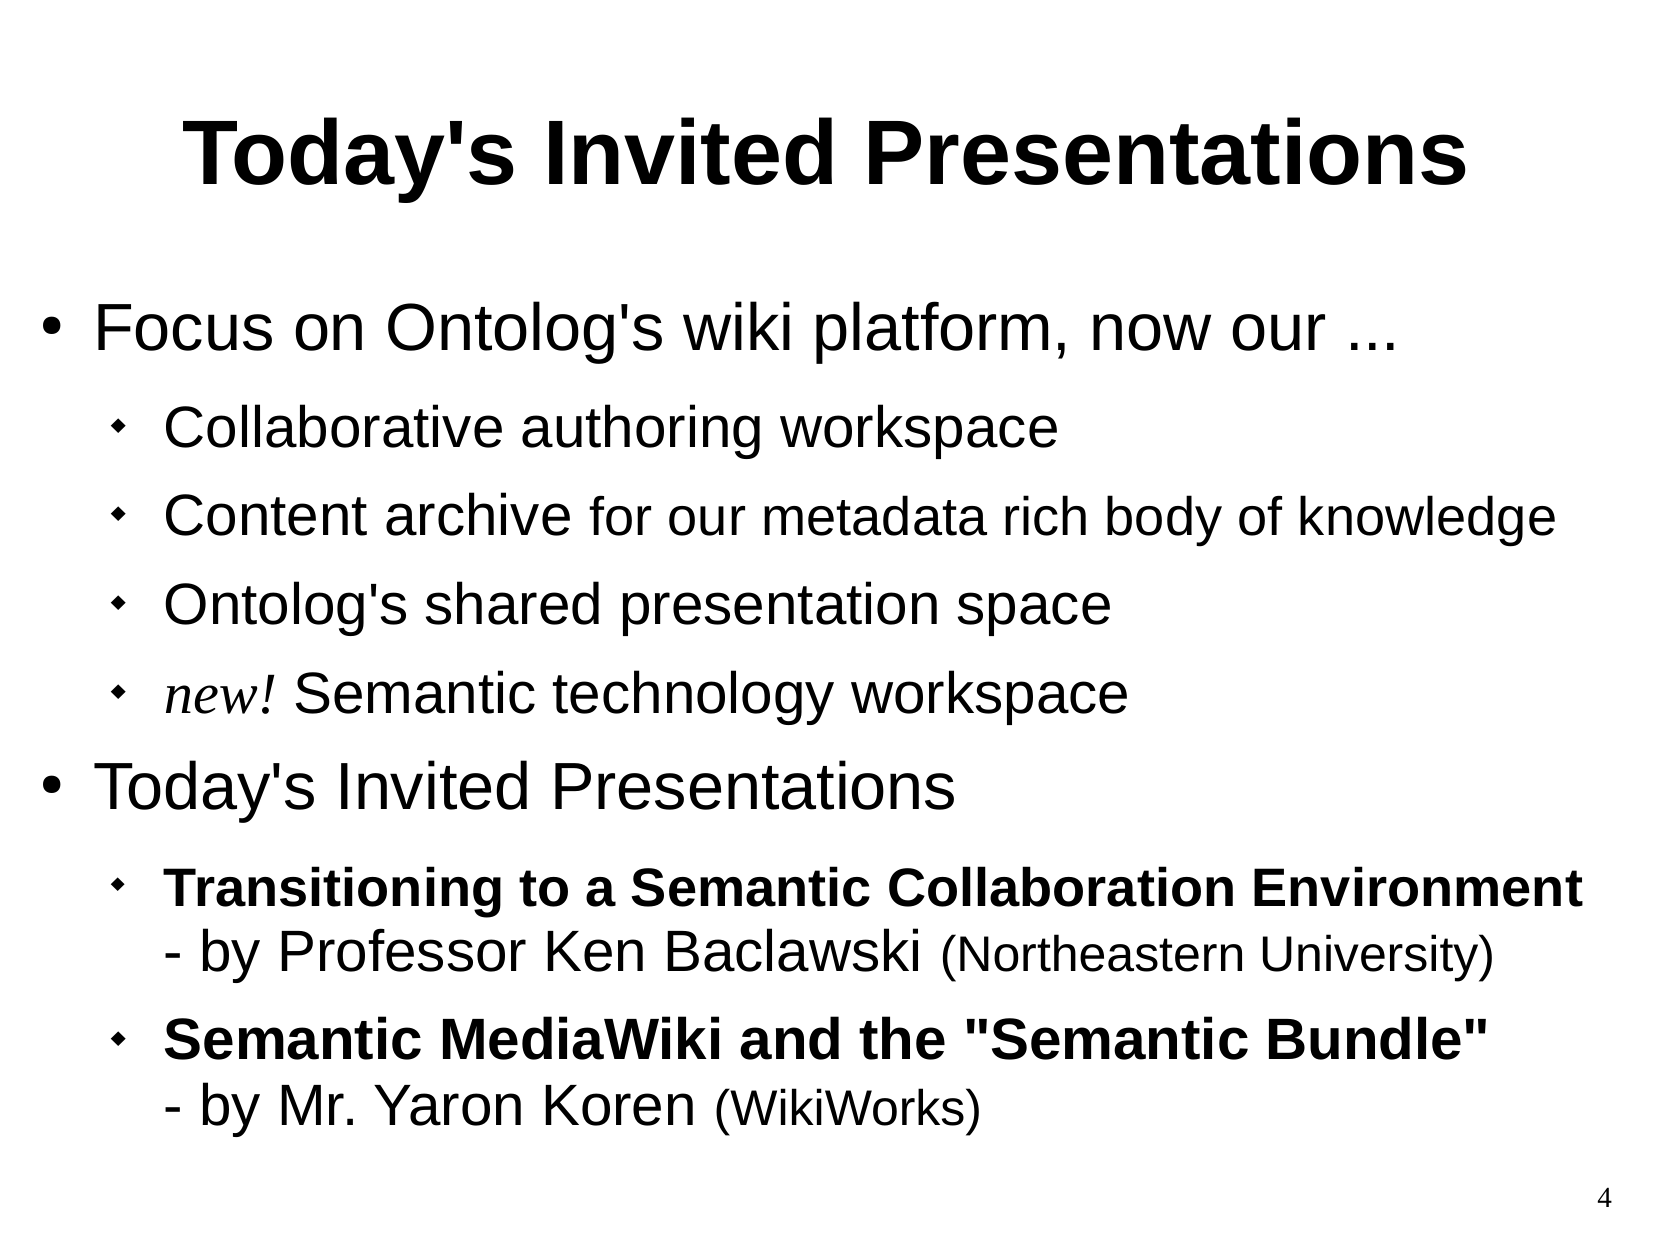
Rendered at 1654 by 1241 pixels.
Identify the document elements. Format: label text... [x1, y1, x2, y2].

title Today's Invited Presentations [82, 49, 1571, 257]
list Focus on Ontolog's wiki platform, now our ... Collaborative authoring workspace Content archive for our metadata rich body of knowledge Ontolog's shared presentation space new! Semantic technology workspace Today's Invited Presentations Transitioning to a Semantic Collaboration Environment - by Professor Ken Baclawski (Northeastern University) Semantic MediaWiki and the "Semantic Bundle" - by Mr. Yaron Koren (WikiWorks) [22, 290, 1591, 1137]
